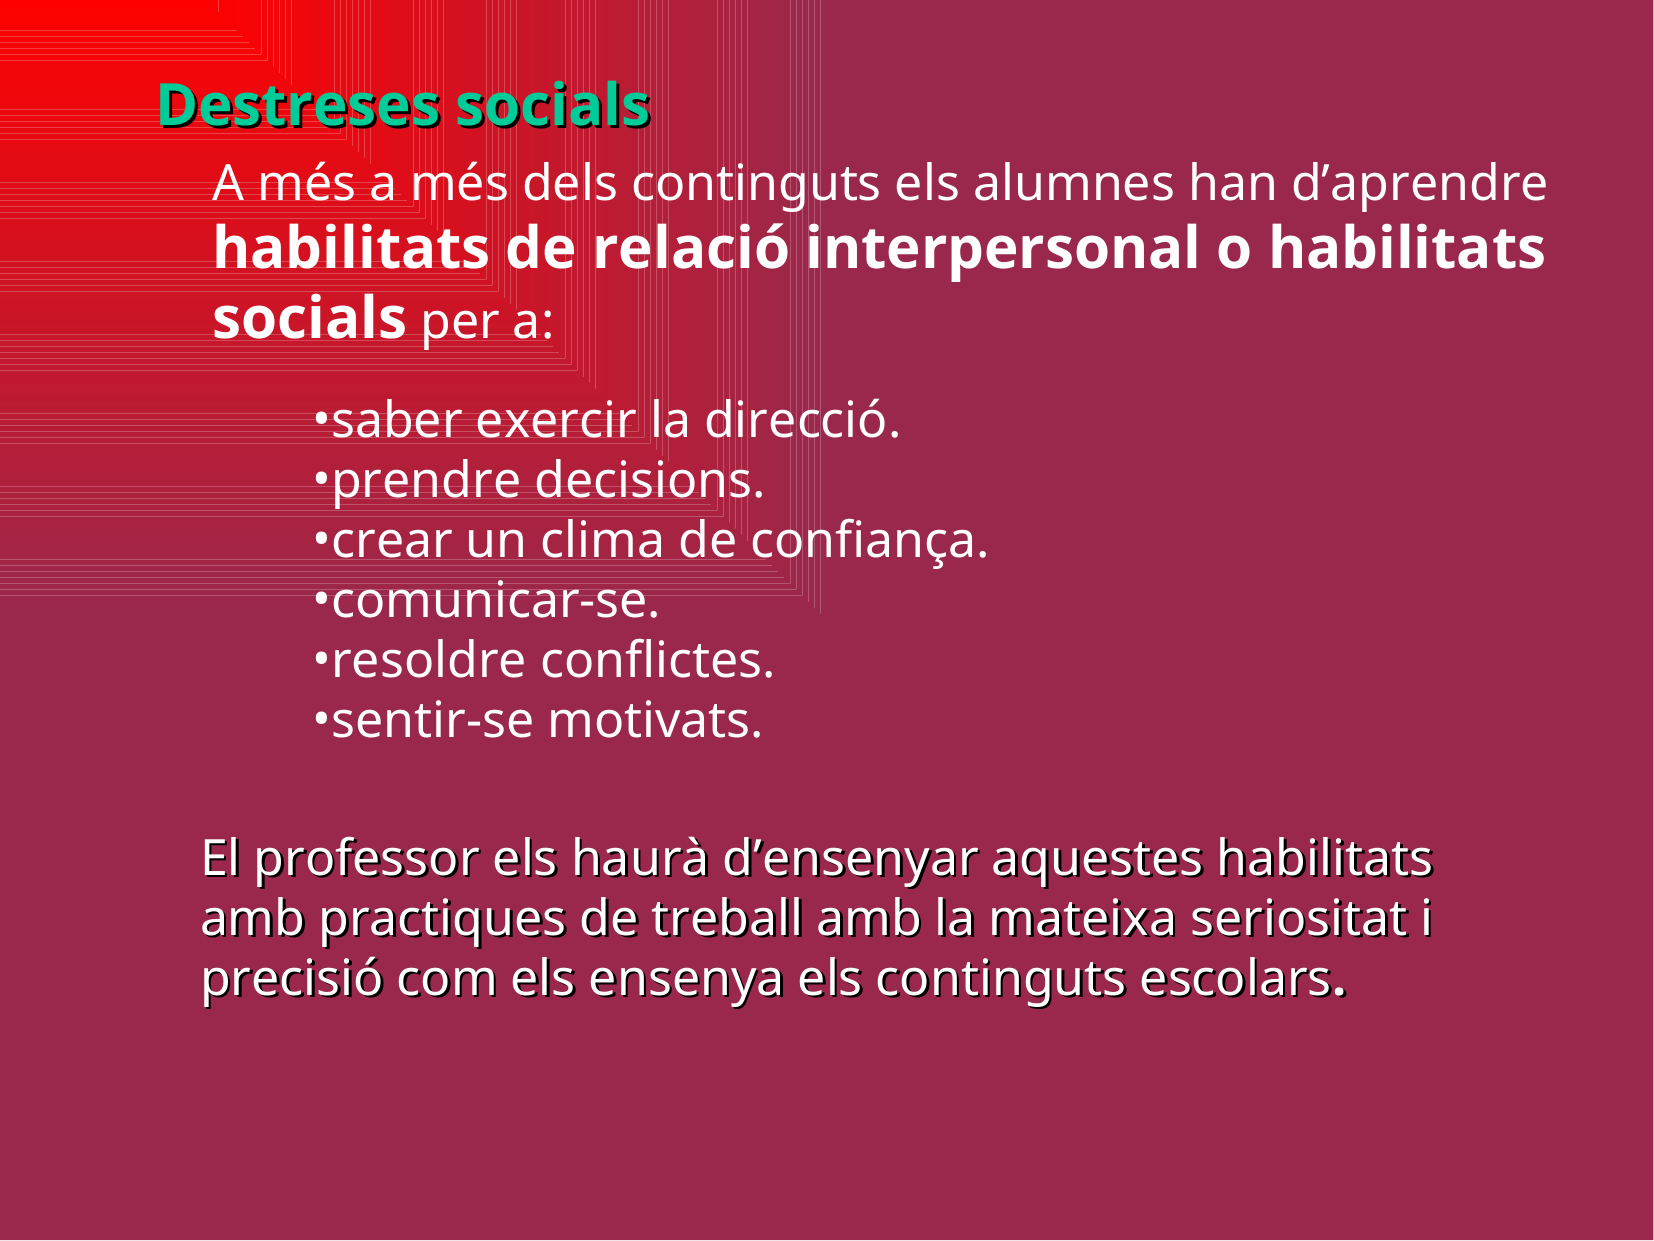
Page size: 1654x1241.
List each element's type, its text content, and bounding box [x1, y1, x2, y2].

text_box El professor els haurà d’ensenyar aquestes habilitats amb practiques de treball amb la mateixa seriositat i precisió com els ensenya els continguts escolars. [199, 824, 1500, 1012]
text_box Destreses socials [155, 66, 651, 153]
text_box saber exercir la direcció. prendre decisions. crear un clima de confiança. comunicar-se. resoldre conflictes. sentir-se motivats. [312, 387, 1513, 755]
text_box A més a més dels continguts els alumnes han d’aprendre habilitats de relació interpersonal o habilitats socials per a: [137, 149, 1563, 357]
